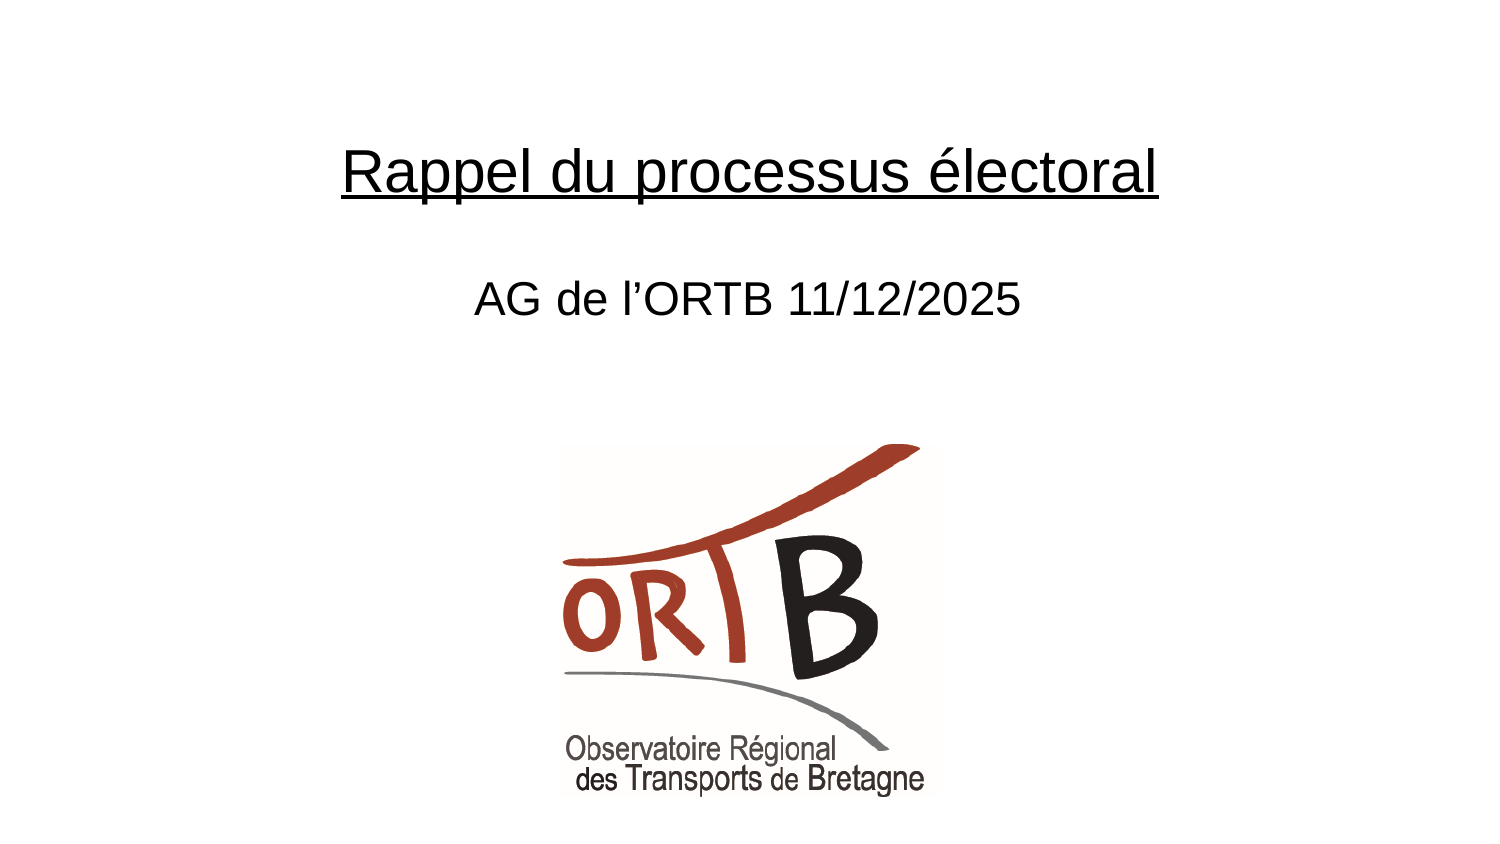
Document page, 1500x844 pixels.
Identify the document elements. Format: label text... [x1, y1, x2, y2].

picture [558, 444, 942, 797]
title Rappel du processus électoral AG de l’ORTB 11/12/2025 [51, 122, 1449, 341]
